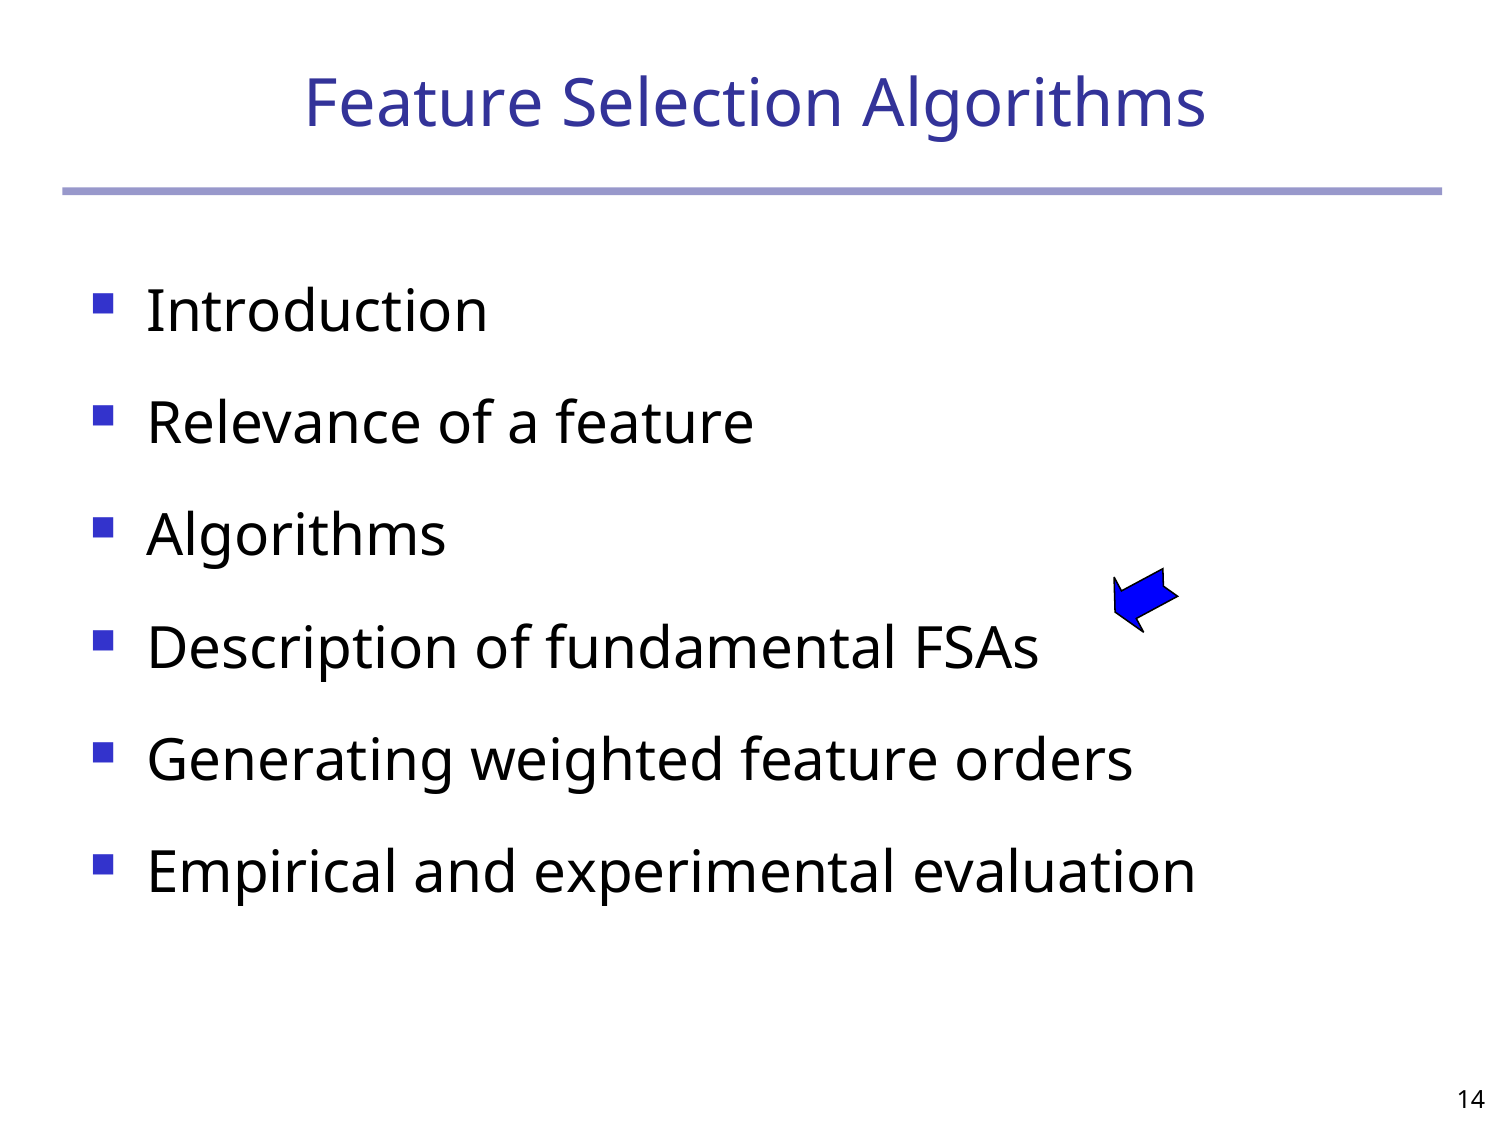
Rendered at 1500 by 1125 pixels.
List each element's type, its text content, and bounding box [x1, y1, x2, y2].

text_box <number> [1187, 1050, 1500, 1125]
list Introduction Relevance of a feature Algorithms Description of fundamental FSAs Generating weighted feature orders Empirical and experimental evaluation [74, 237, 1450, 1038]
title Feature Selection Algorithms [0, 12, 1500, 188]
text_box [1114, 568, 1178, 633]
